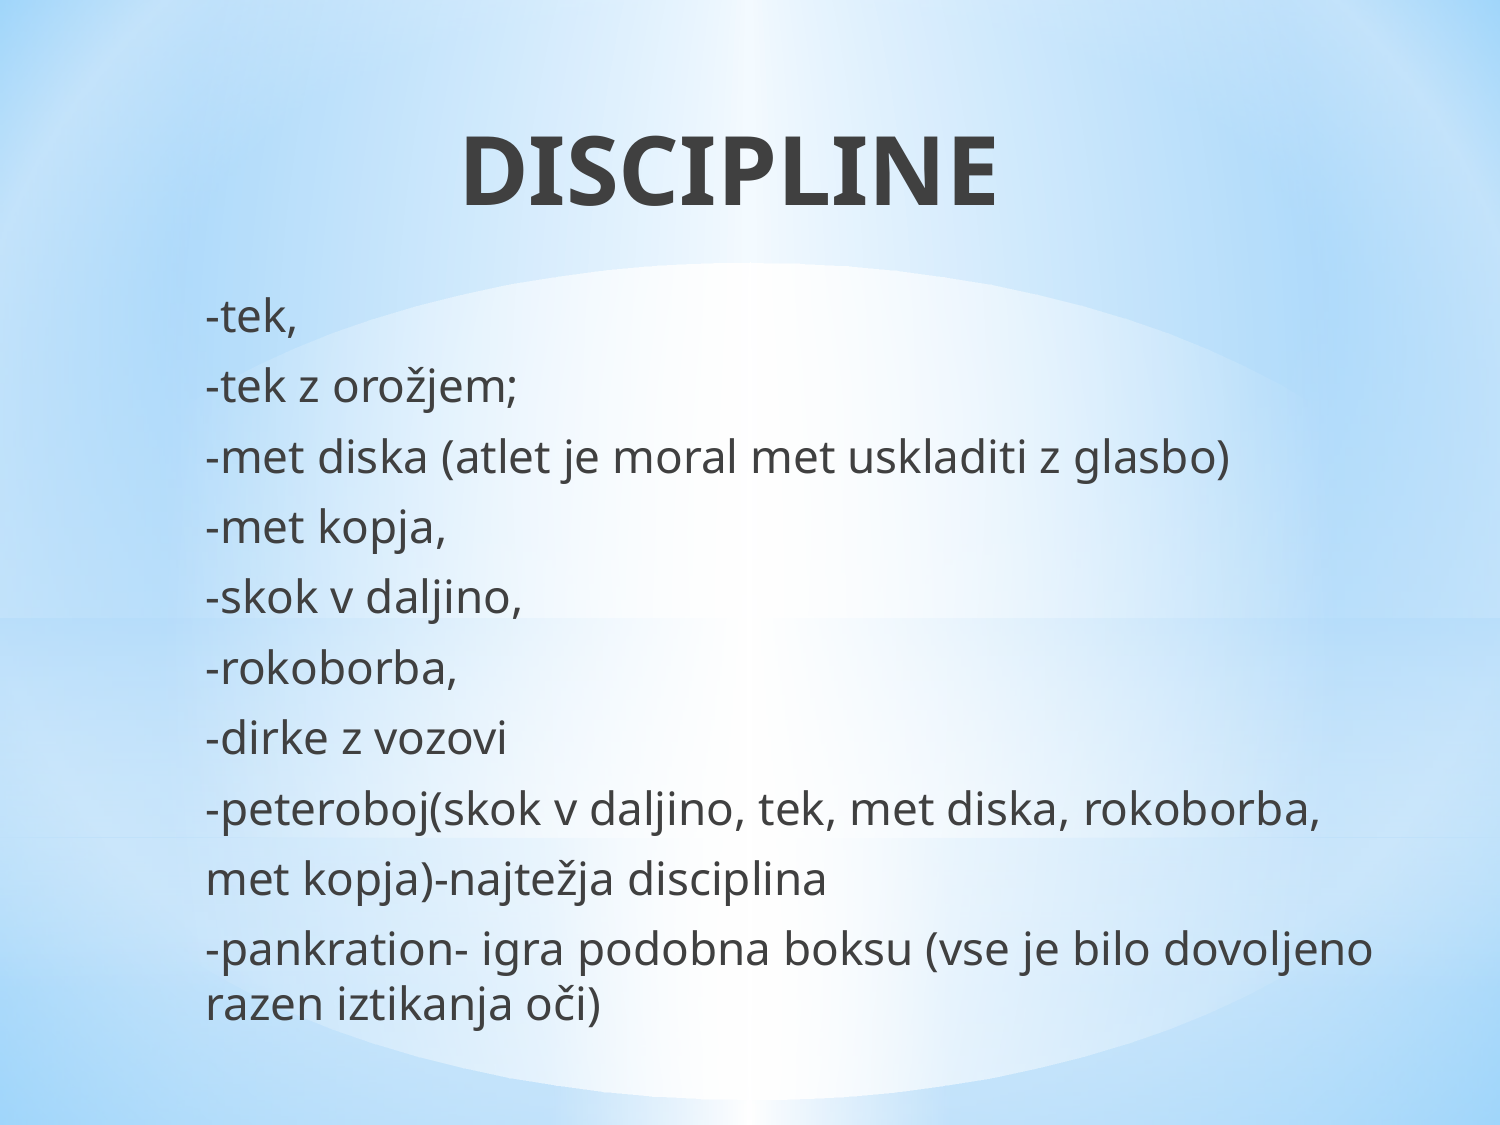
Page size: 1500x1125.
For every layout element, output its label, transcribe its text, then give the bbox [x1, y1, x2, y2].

list -tek, -tek z orožjem; -met diska (atlet je moral met uskladiti z glasbo) -met kopja, -skok v daljino, -rokoborba, -dirke z vozovi -peteroboj(skok v daljino, tek, met diska, rokoborba, met kopja)-najtežja disciplina -pankration- igra podobna boksu (vse je bilo dovoljeno razen iztikanja oči) [183, 278, 1459, 1094]
title DISCIPLINE [194, 101, 1264, 278]
